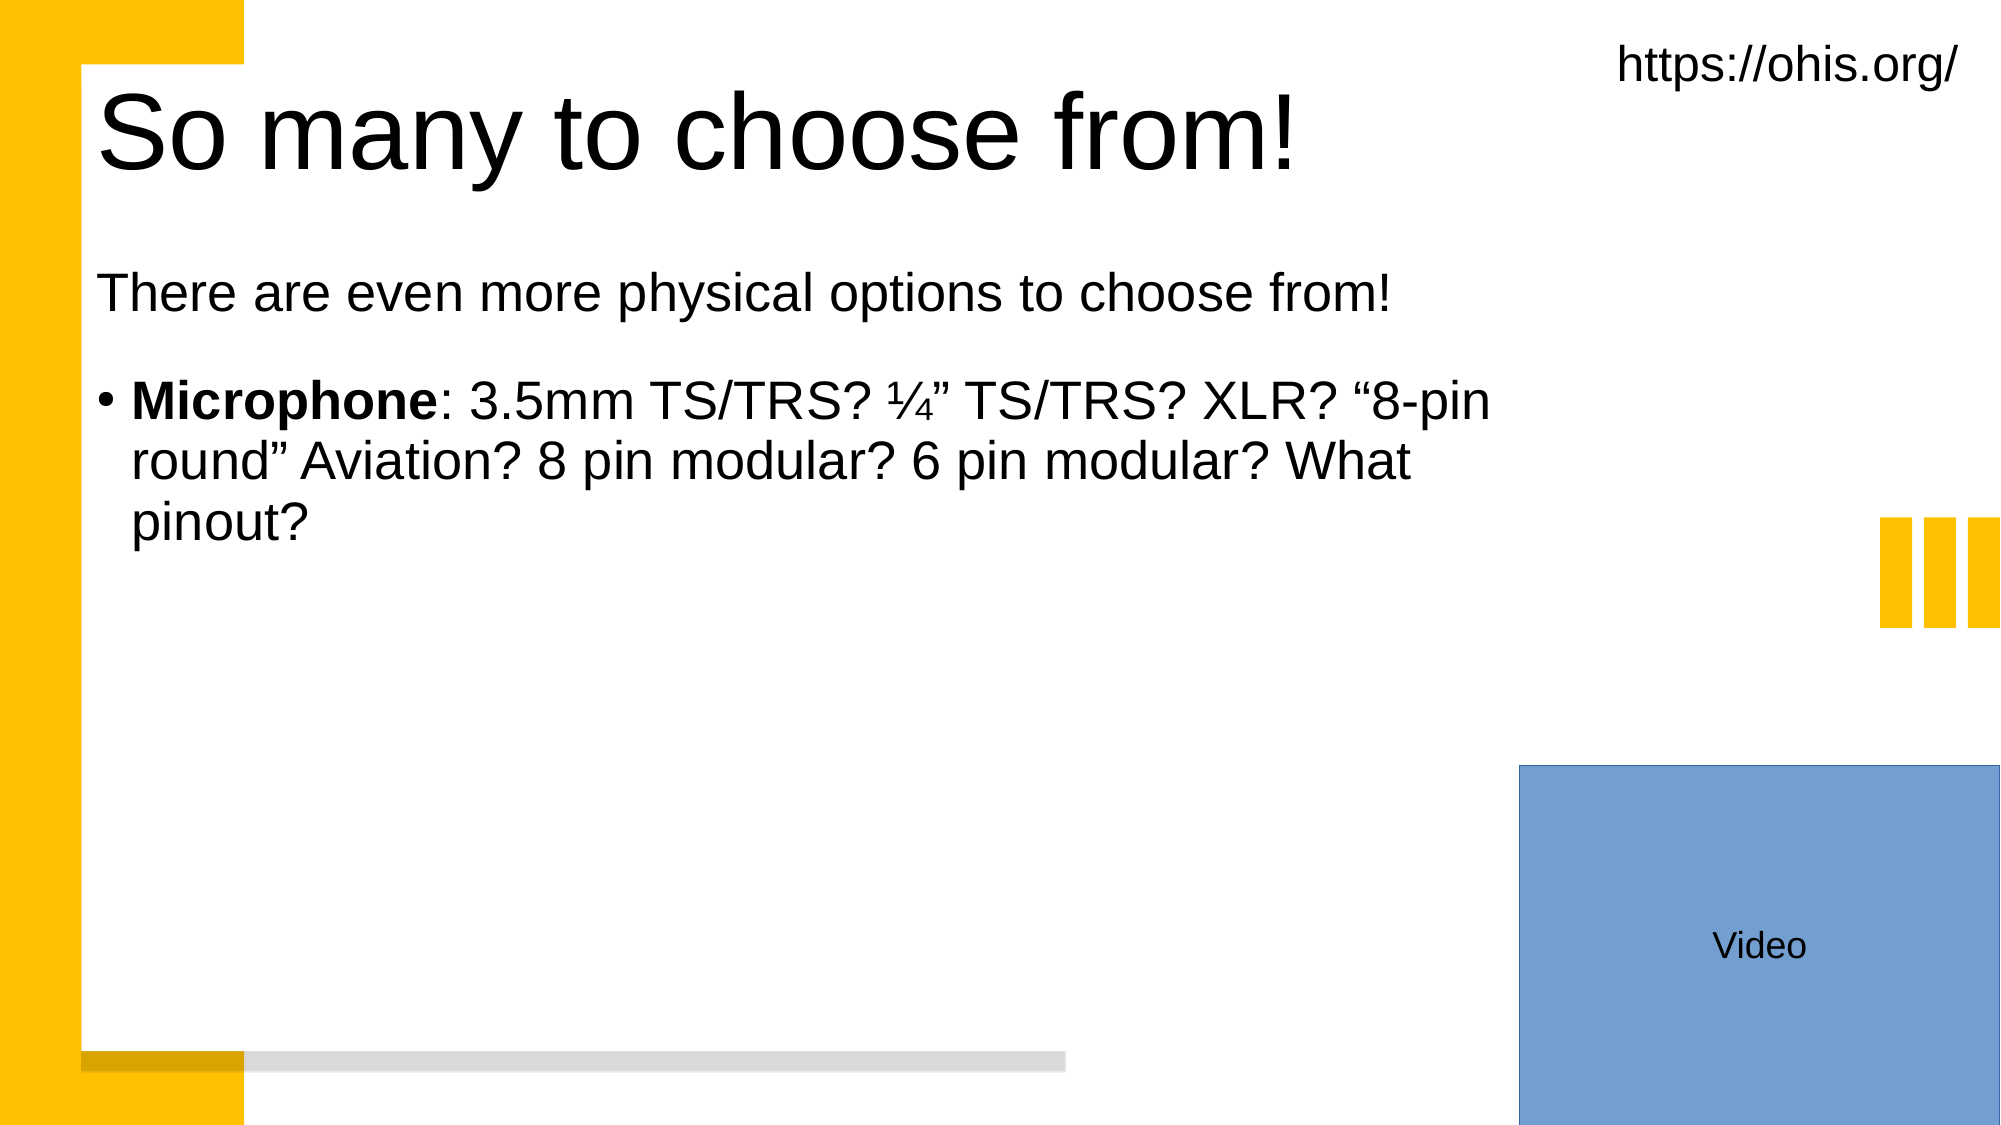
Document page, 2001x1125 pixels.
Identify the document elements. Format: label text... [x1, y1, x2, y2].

text_box There are even more physical options to choose from! Microphone: 3.5mm TS/TRS? ¼” TS/TRS? XLR? “8-pin round” Aviation? 8 pin modular? 6 pin modular? What pinout? [81, 254, 1516, 1036]
text_box https://ohis.org/ [1590, 29, 1974, 105]
text_box Video [1519, 765, 2000, 1125]
text_box So many to choose from! [81, 64, 1921, 201]
text_box [0, 0, 2000, 1125]
